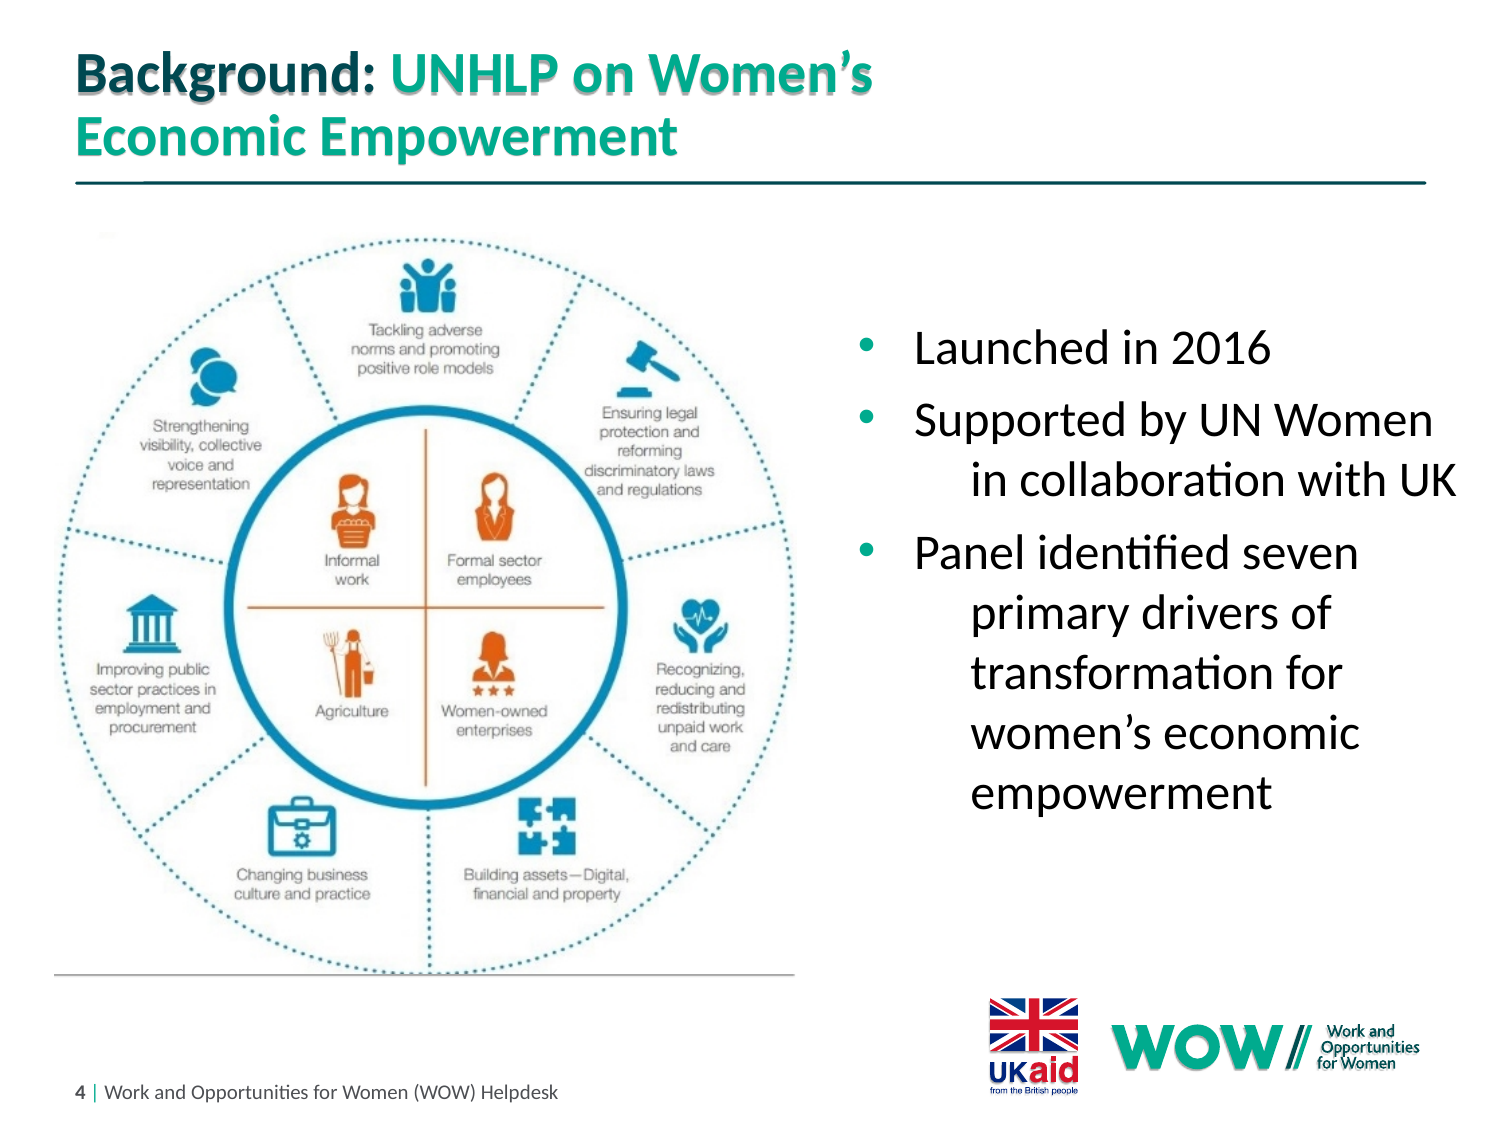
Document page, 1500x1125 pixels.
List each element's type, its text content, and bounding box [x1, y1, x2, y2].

text_box Launched in 2016 Supported by UN Women in collaboration with UK Panel identified seven primary drivers of transformation for women’s economic empowerment [842, 306, 1476, 832]
text_box 4 | Work and Opportunities for Women (WOW) Helpdesk [75, 1045, 648, 1106]
title Background: UNHLP on Women’s Economic Empowerment [75, 46, 1424, 161]
picture [54, 232, 797, 974]
